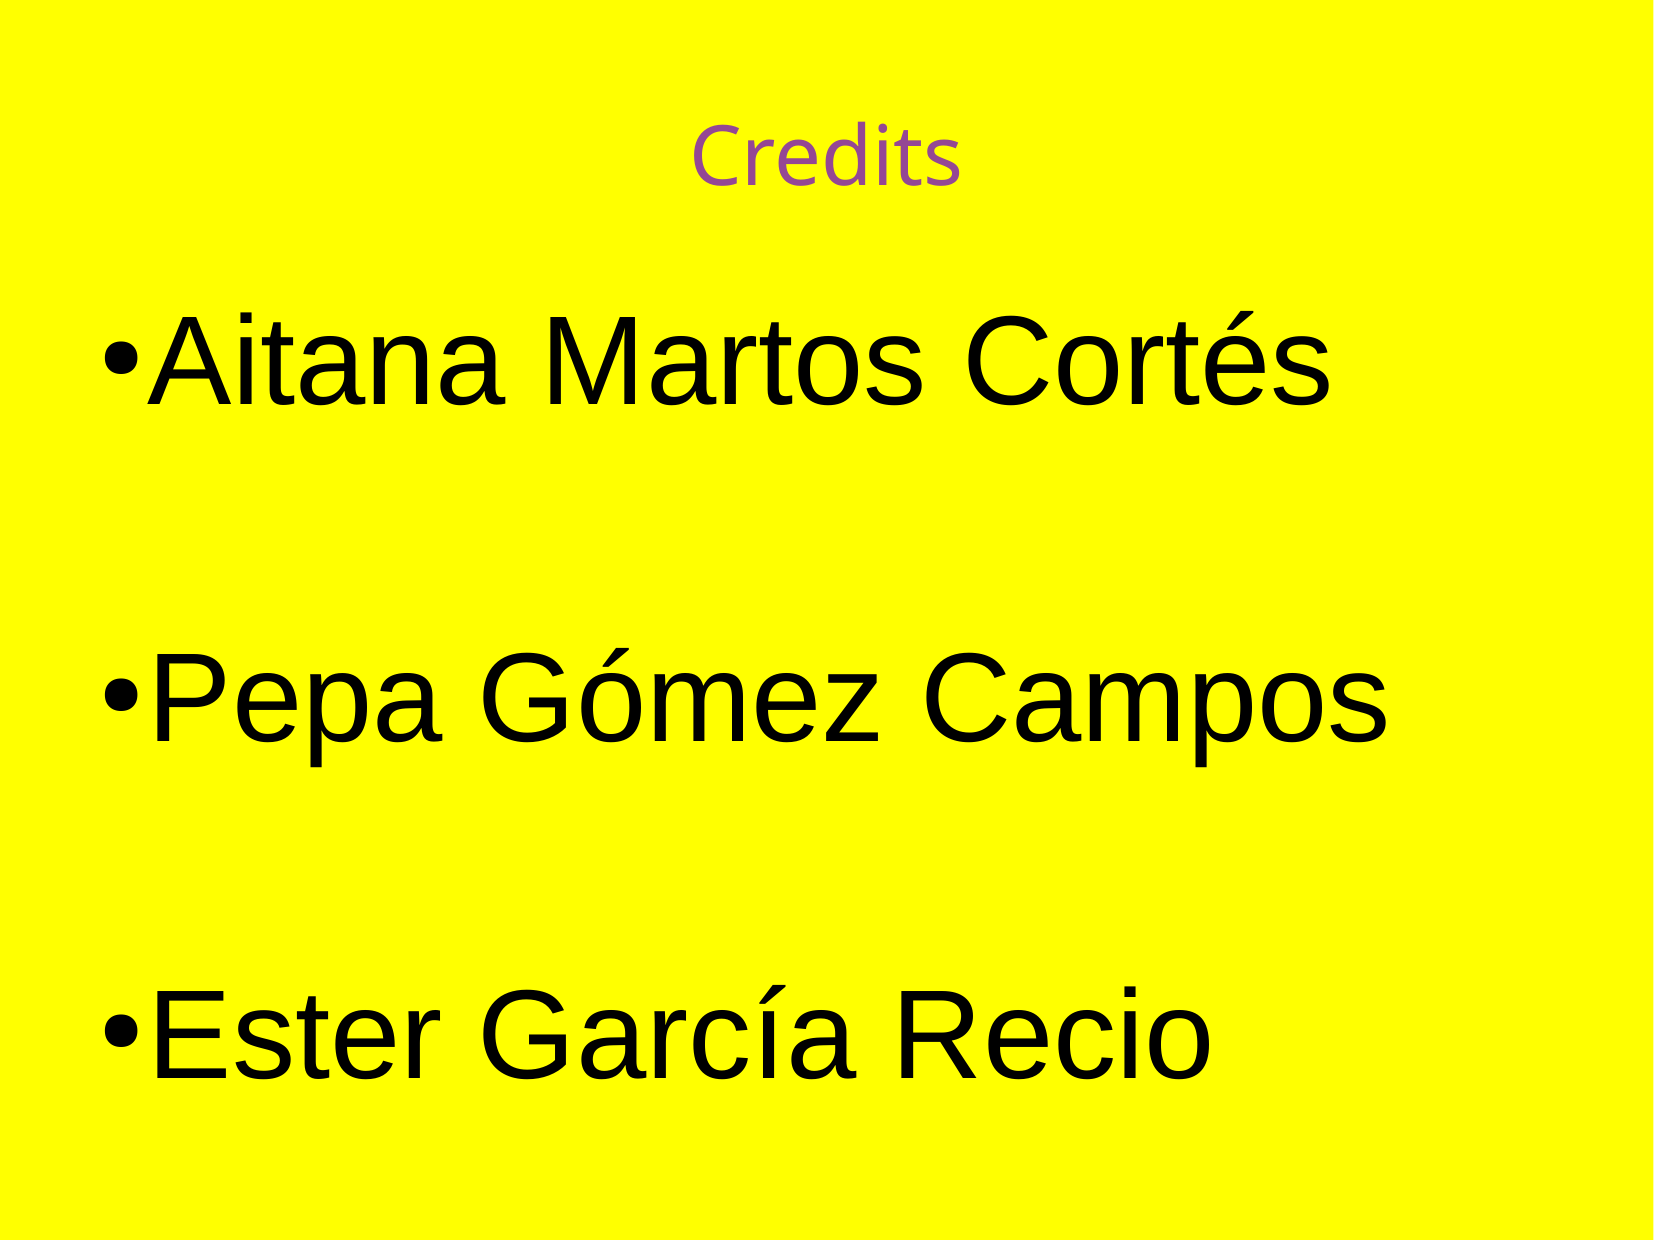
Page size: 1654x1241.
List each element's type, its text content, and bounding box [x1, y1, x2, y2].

list Aitana Martos Cortés Pepa Gómez Campos Ester García Recio [82, 290, 1571, 1109]
title Credits [82, 56, 1571, 250]
